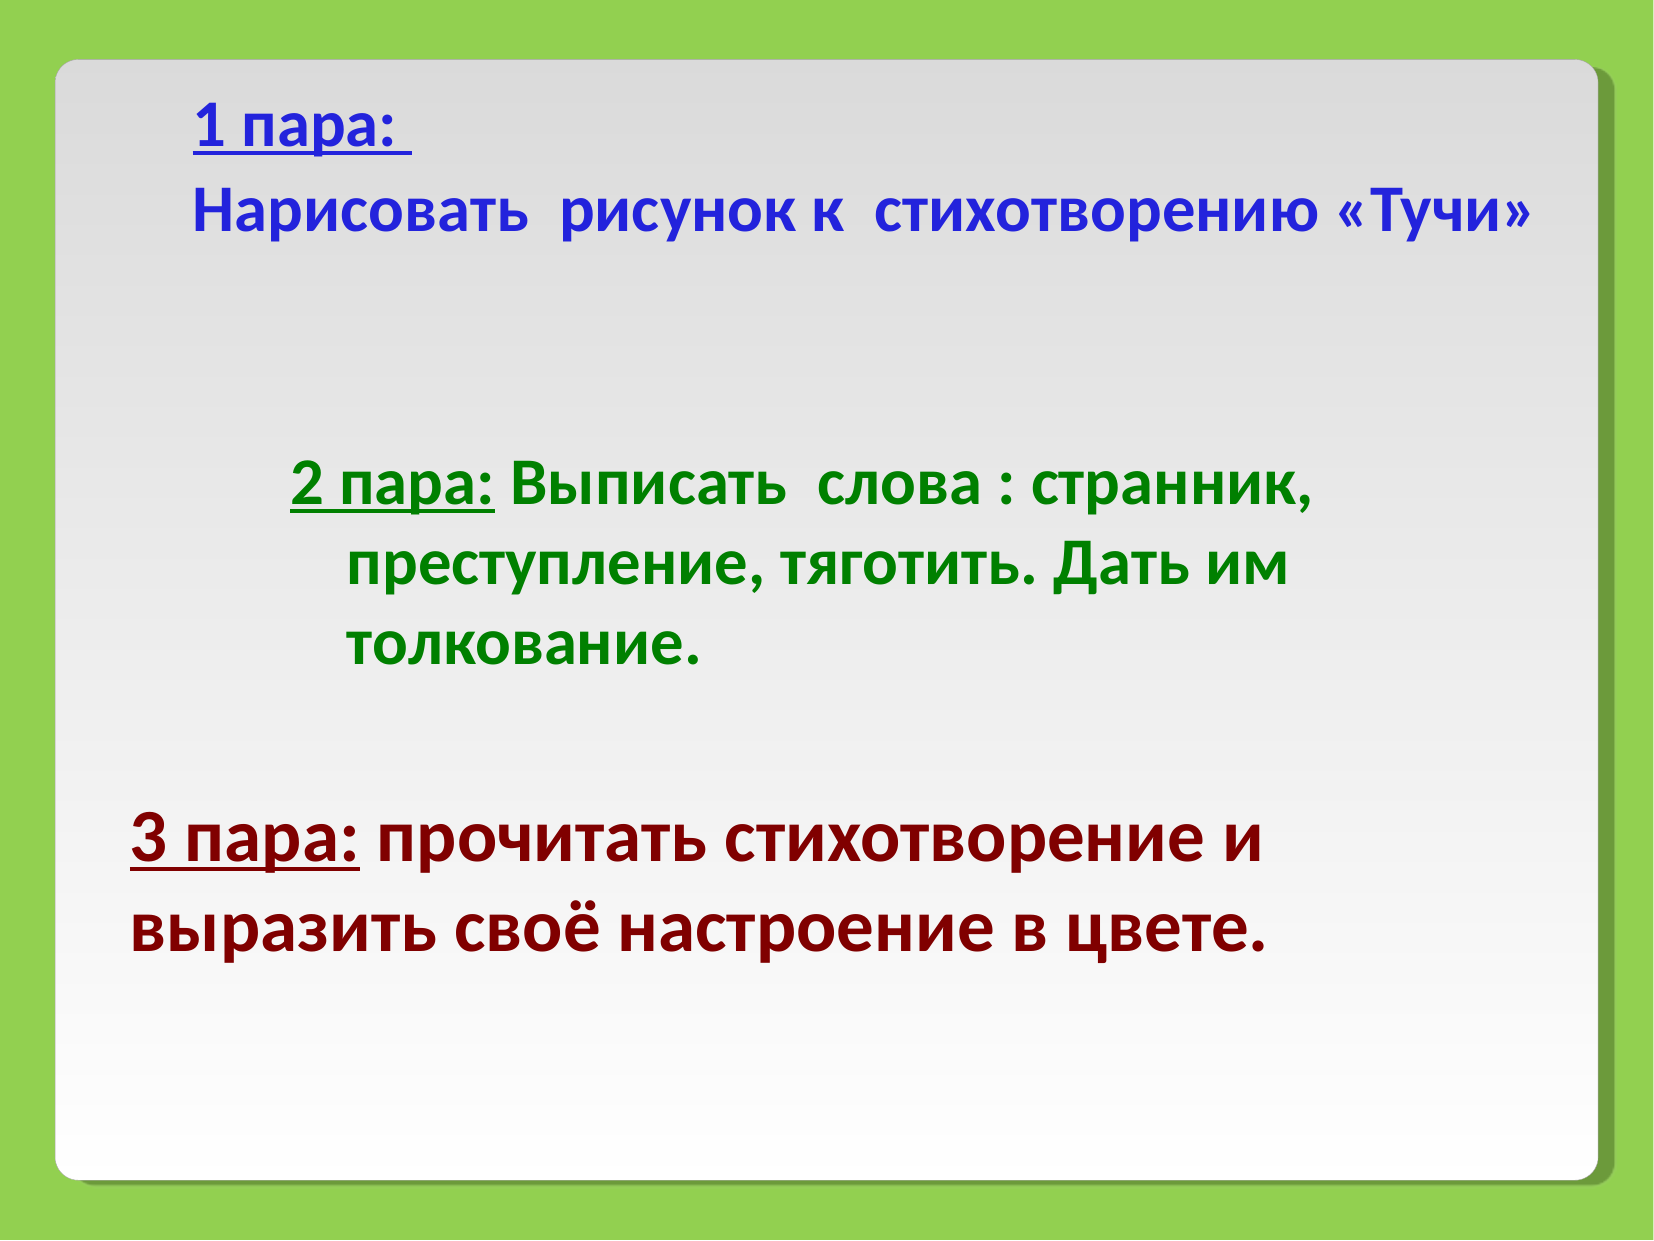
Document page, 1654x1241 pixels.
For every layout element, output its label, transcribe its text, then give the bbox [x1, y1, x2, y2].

list 1 пара: Нарисовать рисунок к стихотворению «Тучи» [162, 65, 1595, 361]
title 3 пара: прочитать стихотворение и выразить своё настроение в цвете. [115, 644, 1595, 975]
list 2 пара: Выписать слова : странник, преступление, тяготить. Дать им толкование. [260, 423, 1530, 896]
